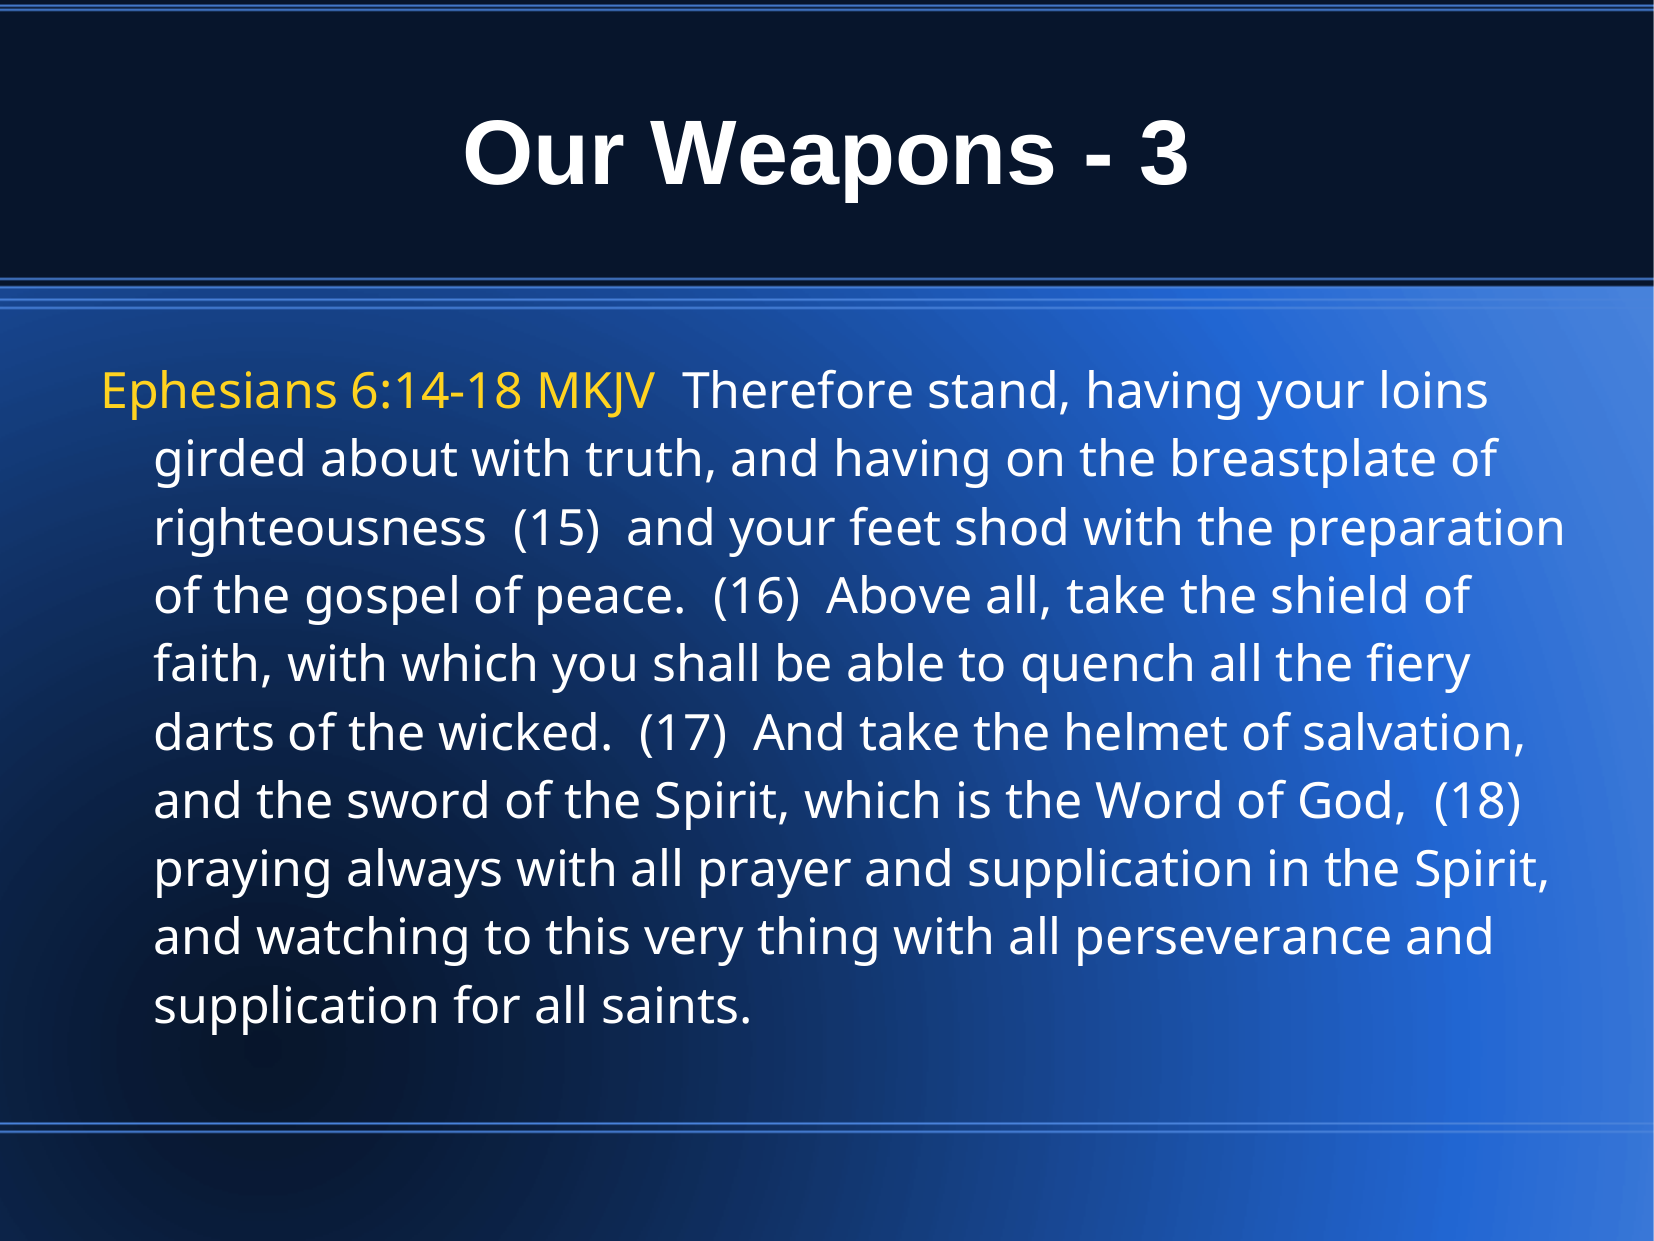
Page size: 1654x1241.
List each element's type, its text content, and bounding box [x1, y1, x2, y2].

picture [0, 0, 1654, 1241]
title Our Weapons - 3 [82, 56, 1571, 250]
list Ephesians 6:14-18 MKJV Therefore stand, having your loins girded about with truth, and having on the breastplate of righteousness (15) and your feet shod with the preparation of the gospel of peace. (16) Above all, take the shield of faith, with which you shall be able to quench all the fiery darts of the wicked. (17) And take the helmet of salvation, and the sword of the Spirit, which is the Word of God, (18) praying always with all prayer and supplication in the Spirit, and watching to this very thing with all perseverance and supplication for all saints. [82, 355, 1571, 1077]
